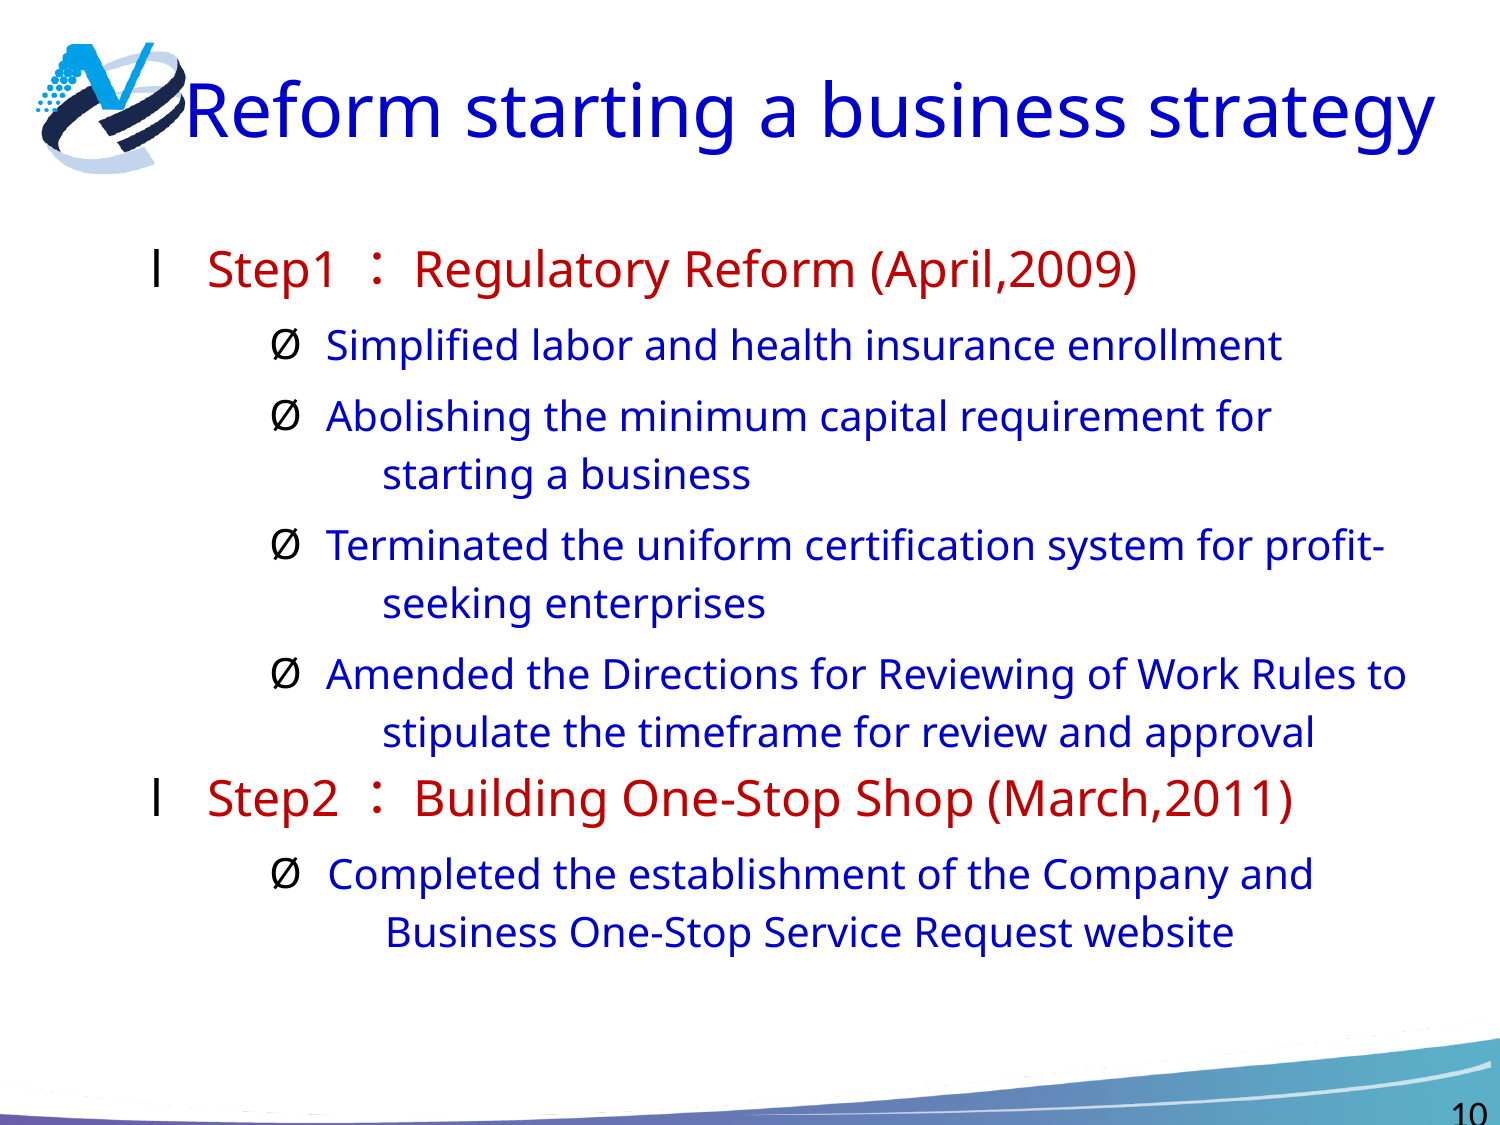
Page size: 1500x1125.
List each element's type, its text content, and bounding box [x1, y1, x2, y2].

text_box Reform starting a business strategy [159, 54, 1500, 161]
text_box 10 [1435, 1082, 1500, 1125]
text_box Step1：Regulatory Reform (April,2009) Simplified labor and health insurance enrollment Abolishing the minimum capital requirement for starting a business Terminated the uniform certification system for profit-seeking enterprises Amended the Directions for Reviewing of Work Rules to stipulate the timeframe for review and approval Step2：Building One-Stop Shop (March,2011) Completed the establishment of the Company and Business One-Stop Service Request website [135, 231, 1424, 1042]
